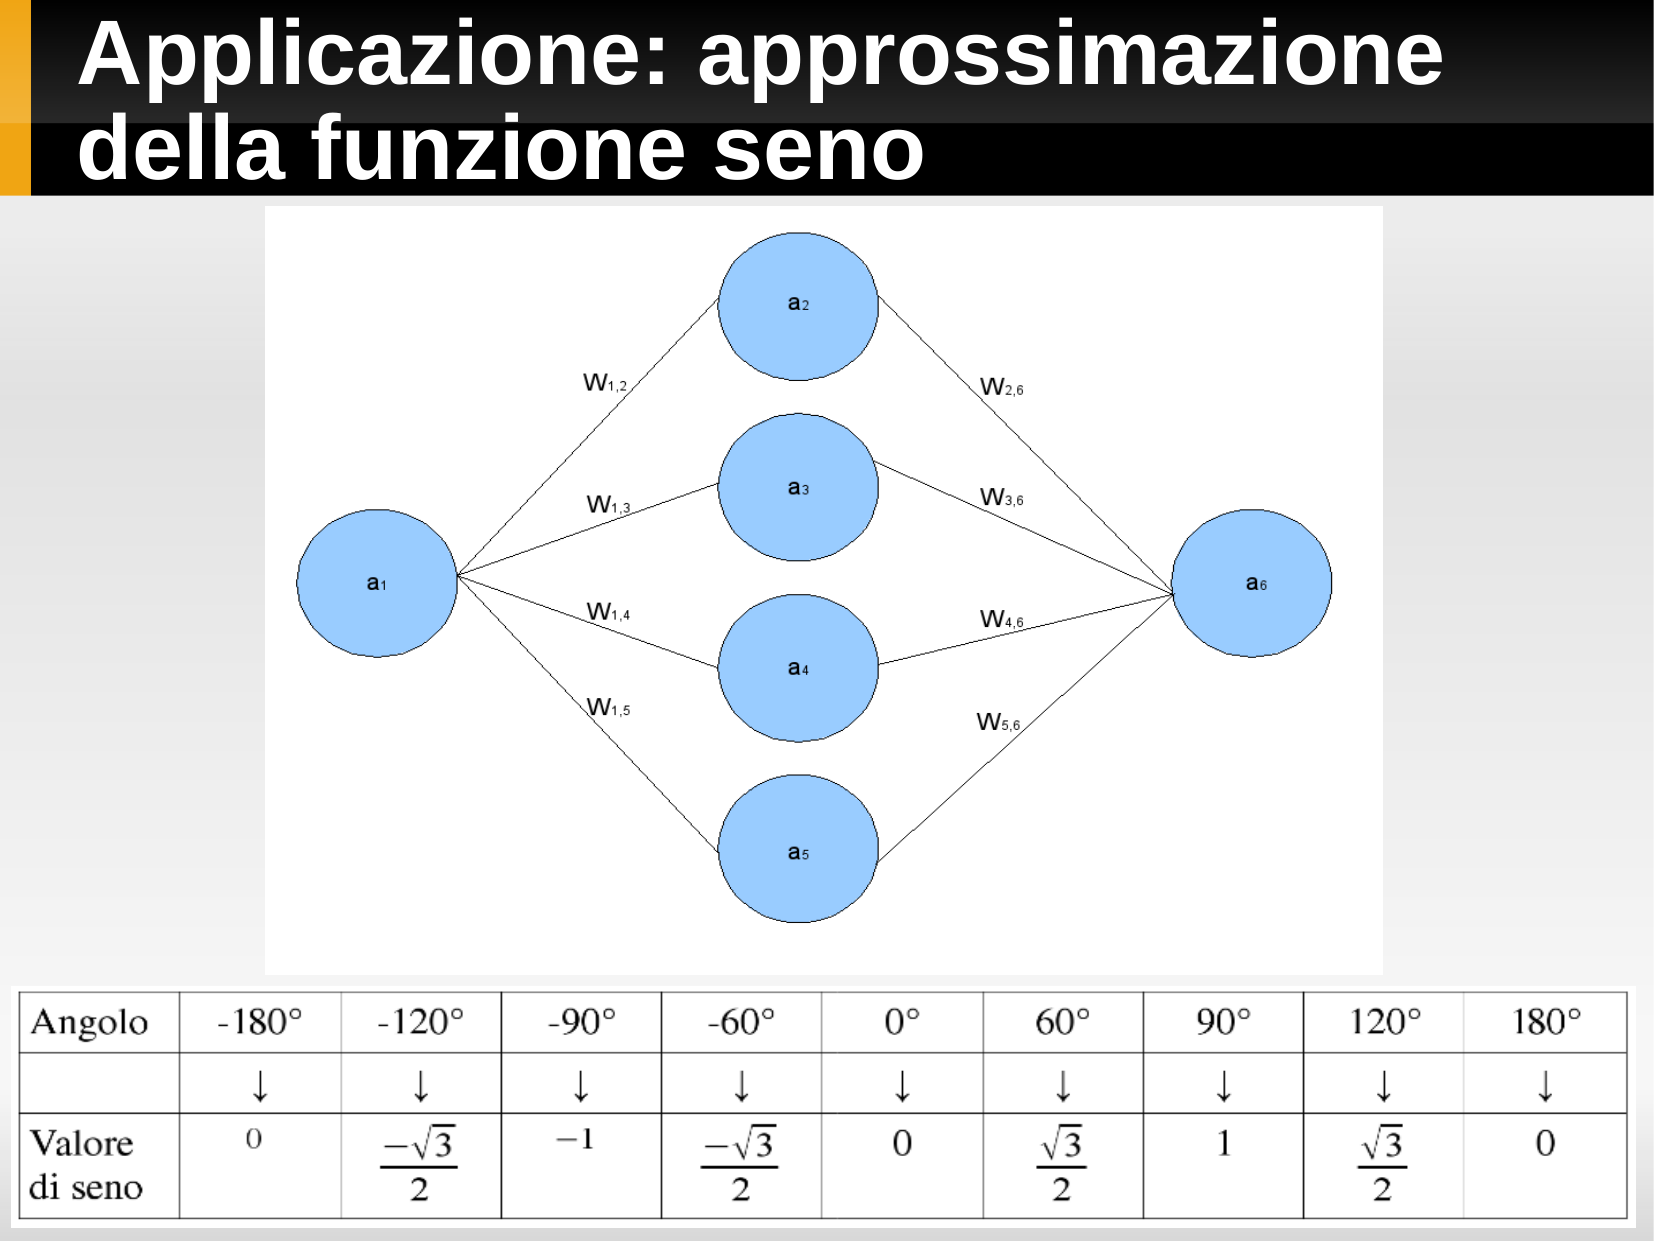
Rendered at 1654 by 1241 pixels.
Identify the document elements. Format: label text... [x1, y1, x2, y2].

title Applicazione: approssimazione della funzione seno [76, 1, 1565, 207]
picture [0, 0, 1654, 1241]
